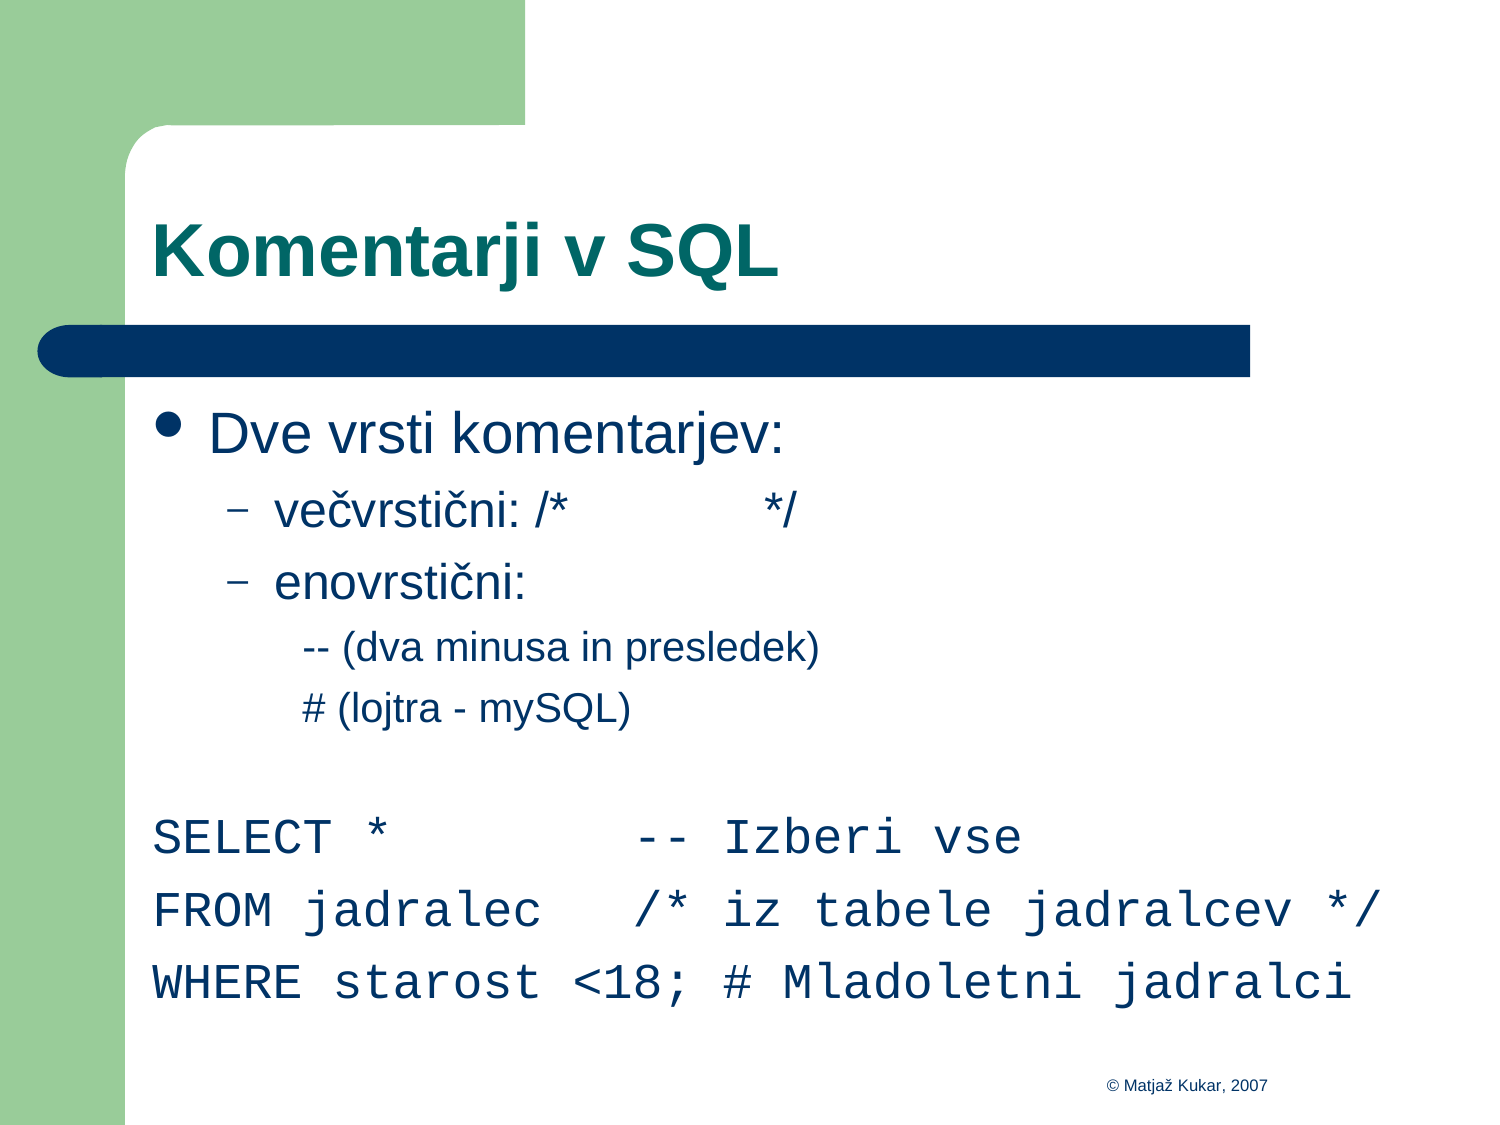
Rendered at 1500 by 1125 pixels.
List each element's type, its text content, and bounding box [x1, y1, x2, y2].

title Komentarji v SQL [136, 136, 1414, 301]
text_box © Matjaž Kukar, 2007 [949, 1025, 1426, 1103]
list Dve vrsti komentarjev: večvrstični: /* */ enovrstični: -- (dva minusa in presledek) # (lojtra - mySQL) SELECT * -- Izberi vse FROM jadralec /* iz tabele jadralcev */ WHERE starost <18; # Mladoletni jadralci [137, 387, 1400, 1089]
